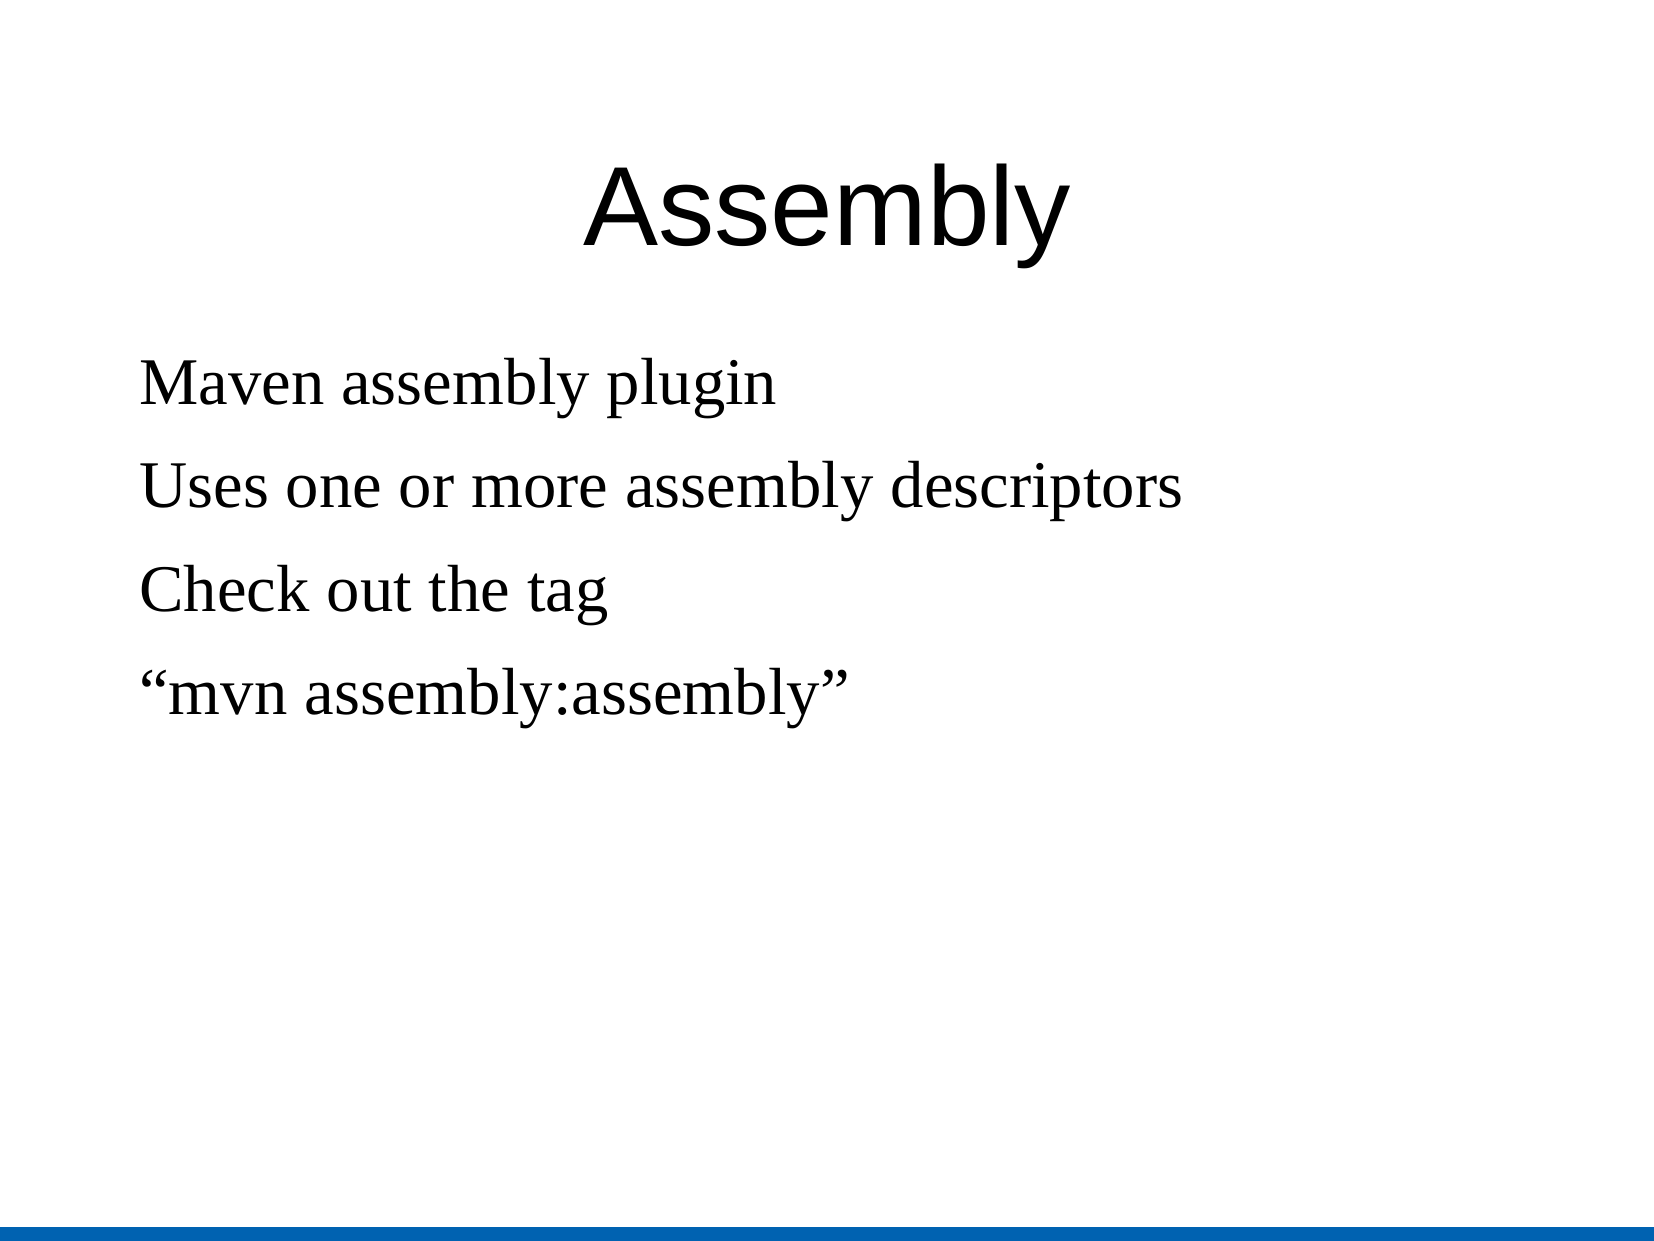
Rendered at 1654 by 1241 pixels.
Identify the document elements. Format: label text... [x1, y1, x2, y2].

list Maven assembly plugin Uses one or more assembly descriptors Check out the tag “mvn assembly:assembly” [121, 344, 1533, 1127]
title Assembly [121, 102, 1533, 311]
